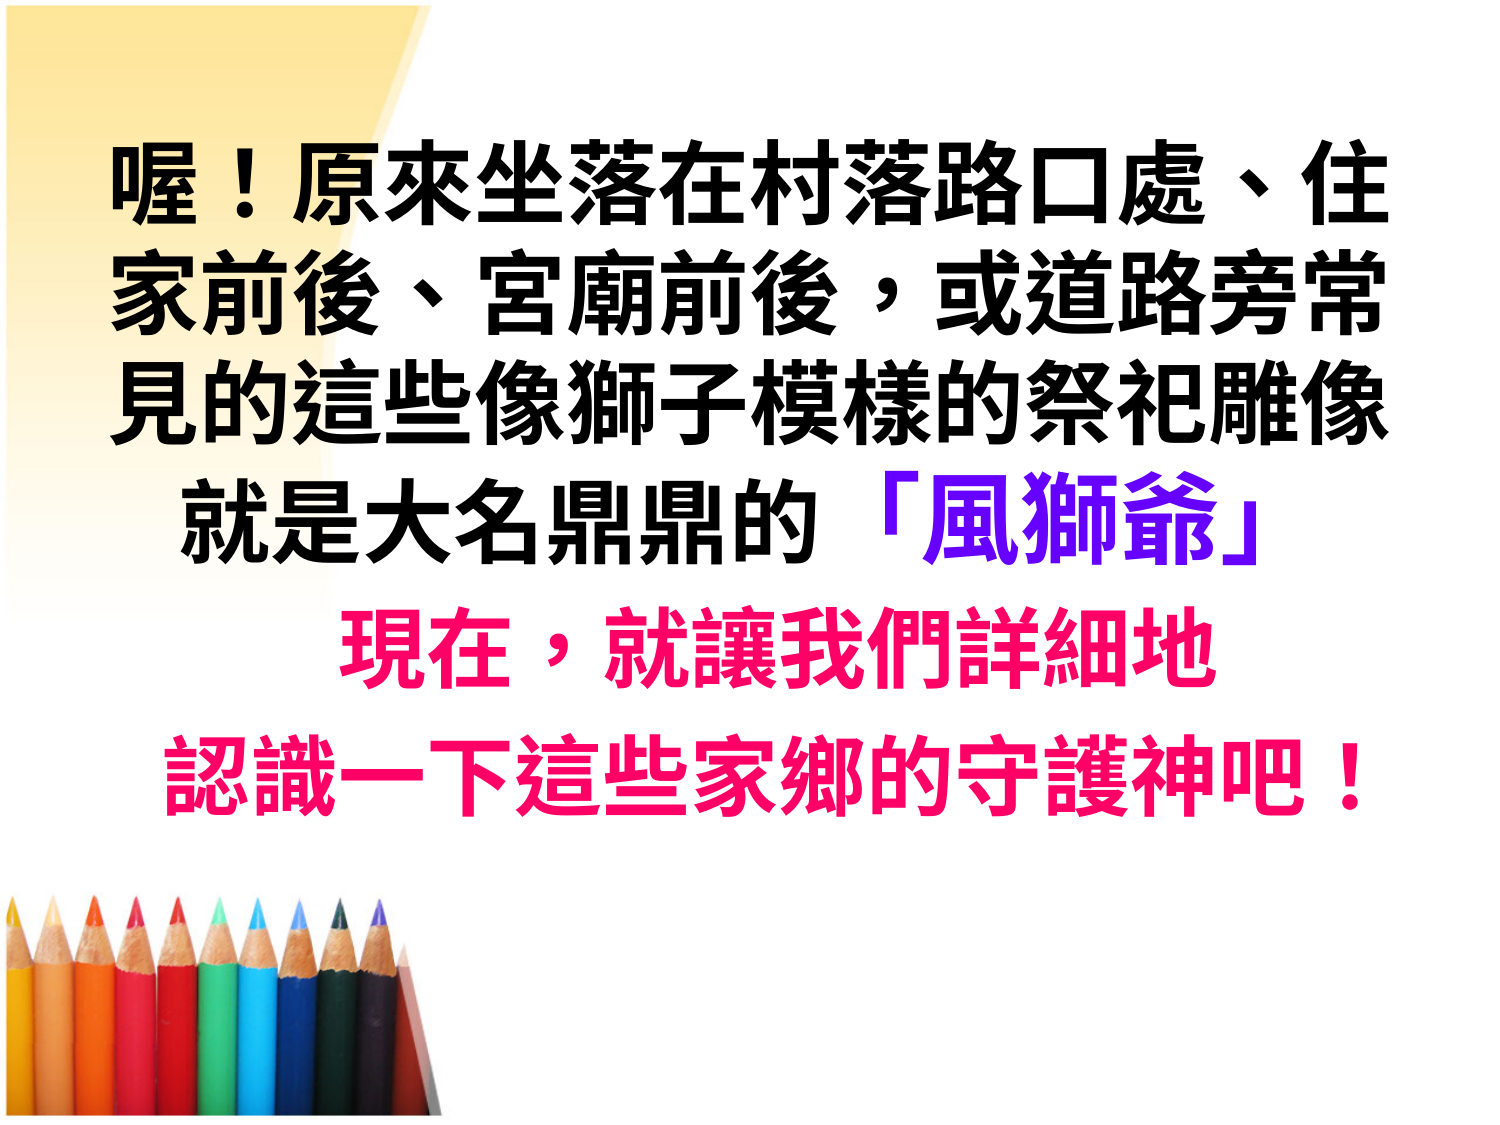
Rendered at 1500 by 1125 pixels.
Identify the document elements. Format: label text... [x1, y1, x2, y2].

list 現在，就讓我們詳細地 認識一下這些家鄉的守護神吧！ [76, 586, 1427, 863]
title 喔！原來坐落在村落路口處、住家前後、宮廟前後，或道路旁常見的這些像獅子模樣的祭祀雕像 就是大名鼎鼎的「風獅爺」 [75, 104, 1426, 598]
picture [0, 0, 1500, 1120]
